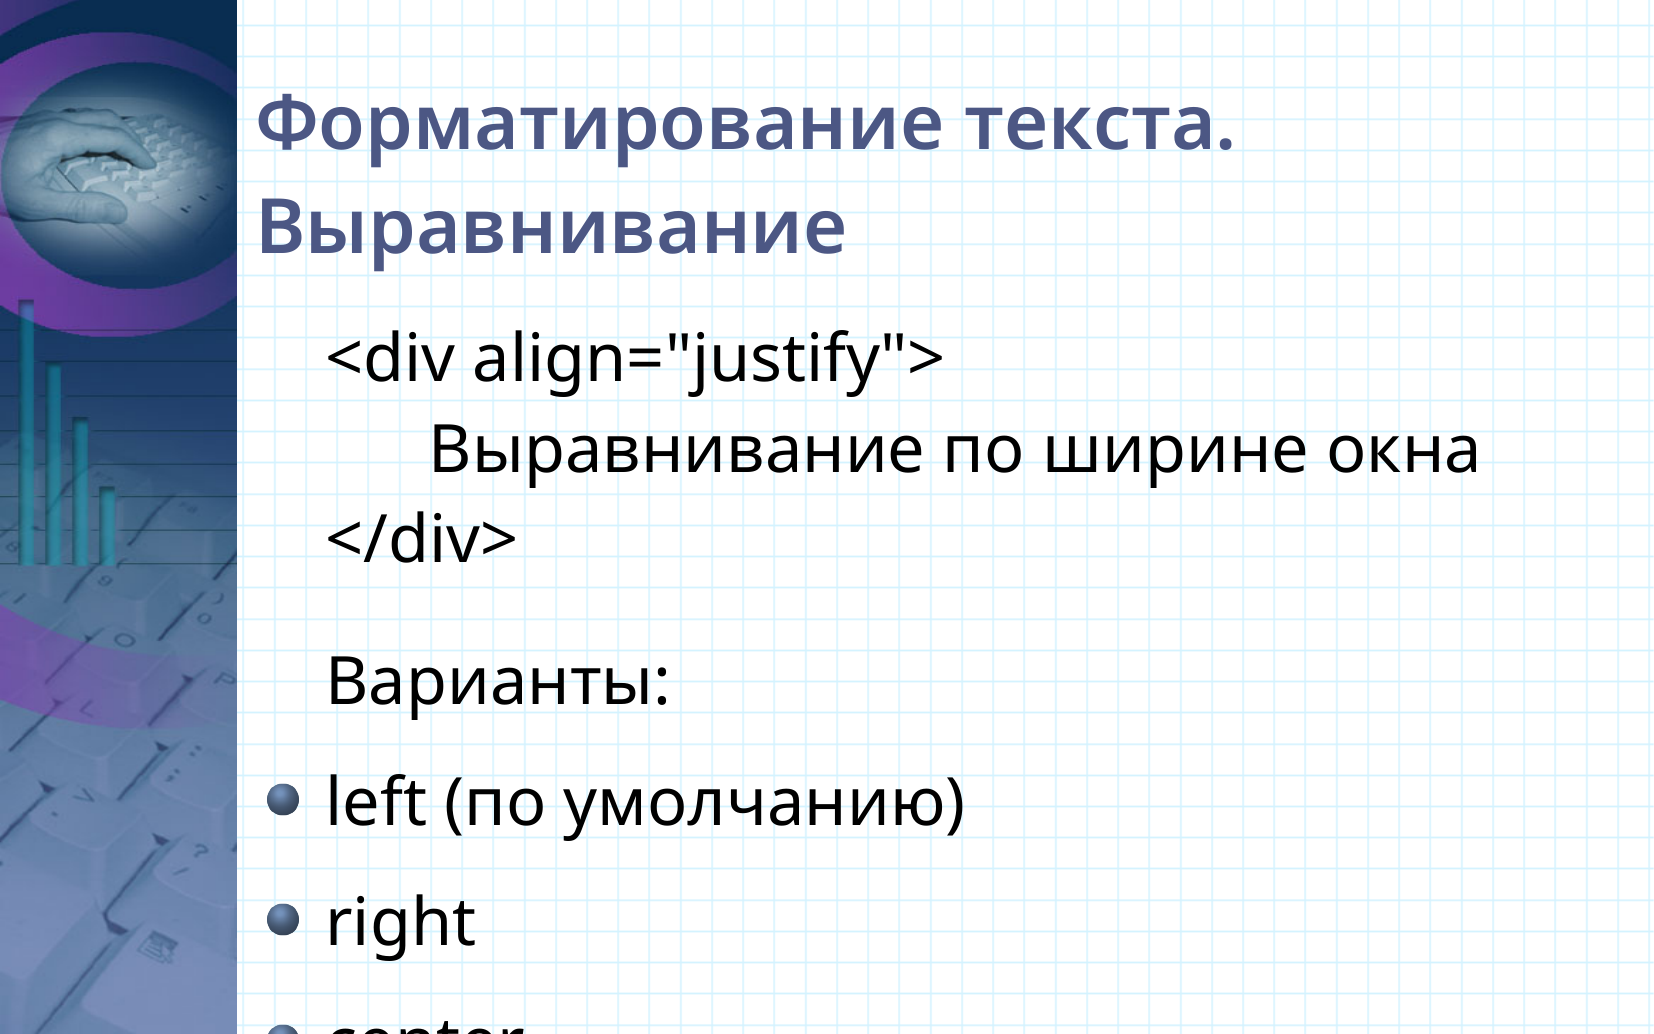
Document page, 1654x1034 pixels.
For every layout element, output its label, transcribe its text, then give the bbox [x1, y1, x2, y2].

title Форматирование текста. Выравнивание [254, 80, 1640, 264]
list <div align="justify"> Выравнивание по ширине окна </div> Варианты: left (по умолчанию) right center [254, 310, 1640, 1004]
picture [0, 0, 1654, 1034]
